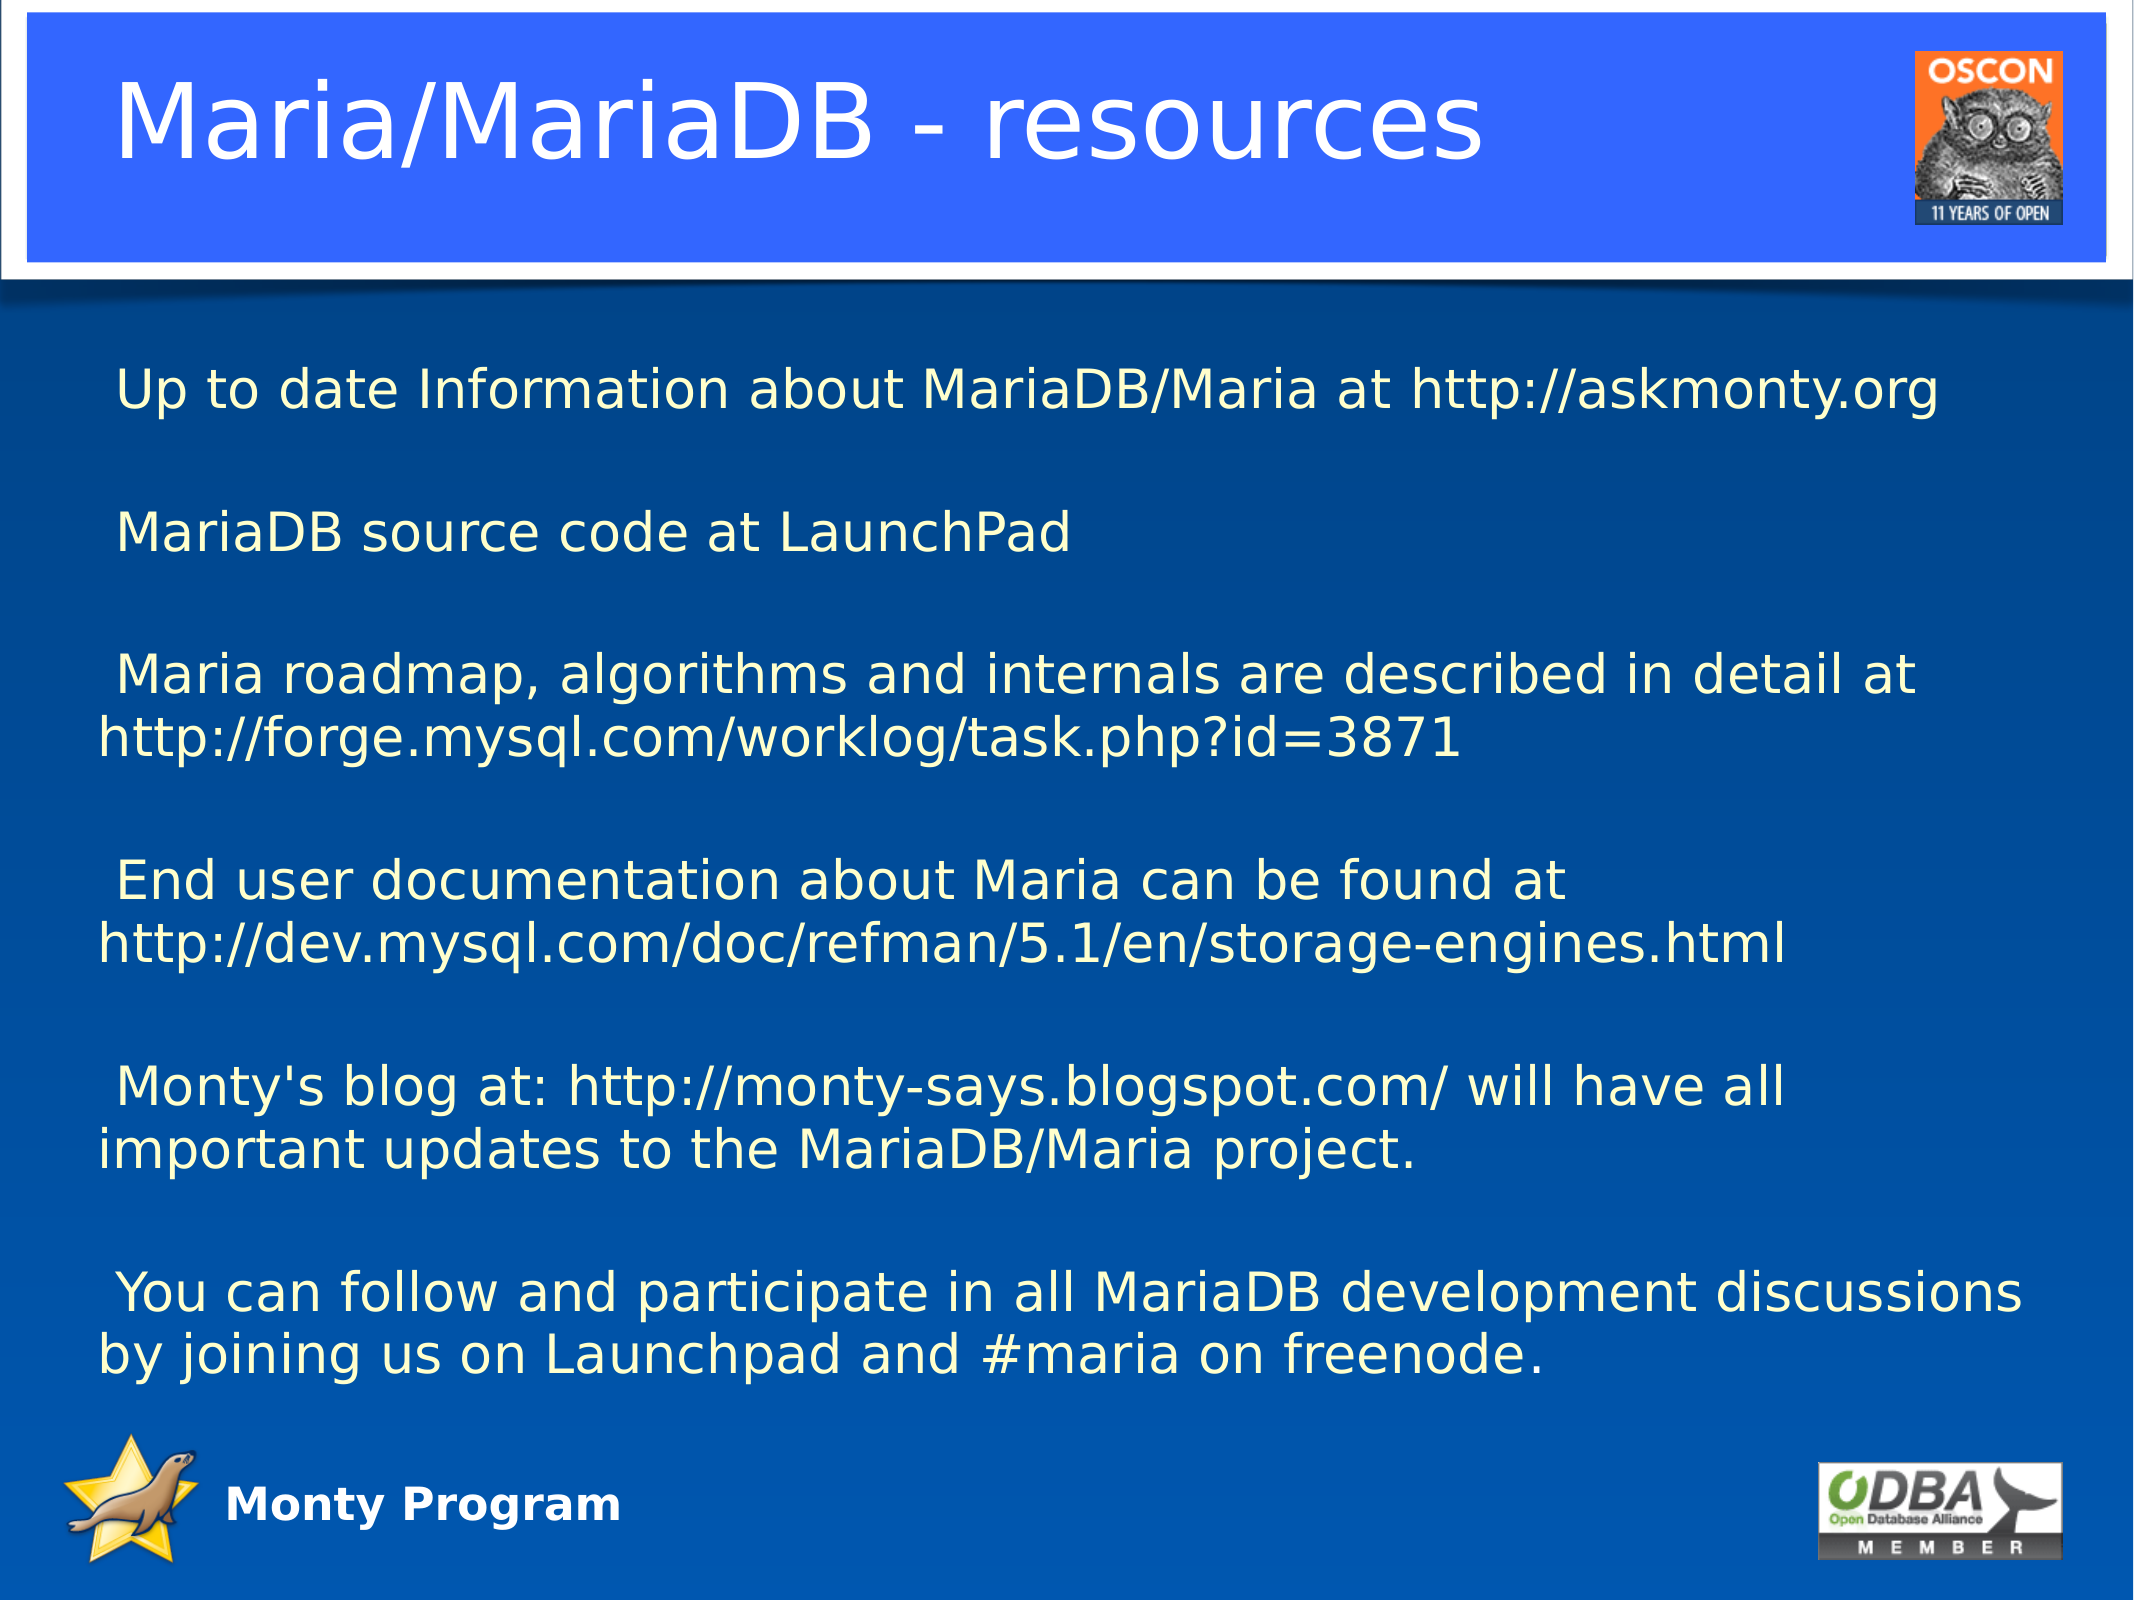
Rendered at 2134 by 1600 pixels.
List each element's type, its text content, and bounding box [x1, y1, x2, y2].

title Maria/MariaDB - resources [104, 36, 2067, 210]
picture [60, 1428, 203, 1571]
picture [1818, 1462, 2063, 1560]
list Up to date Information about MariaDB/Maria at http://askmonty.org MariaDB source code at LaunchPad Maria roadmap, algorithms and internals are described in detail at http://forge.mysql.com/worklog/task.php?id=3871 End user documentation about Maria can be found at http://dev.mysql.com/doc/refman/5.1/en/storage-engines.html Monty's blog at: http://monty-says.blogspot.com/ will have all important updates to the MariaDB/Maria project. You can follow and participate in all MariaDB development discussions by joining us on Launchpad and #maria on freenode. [89, 349, 2053, 1411]
picture [0, 0, 2134, 313]
